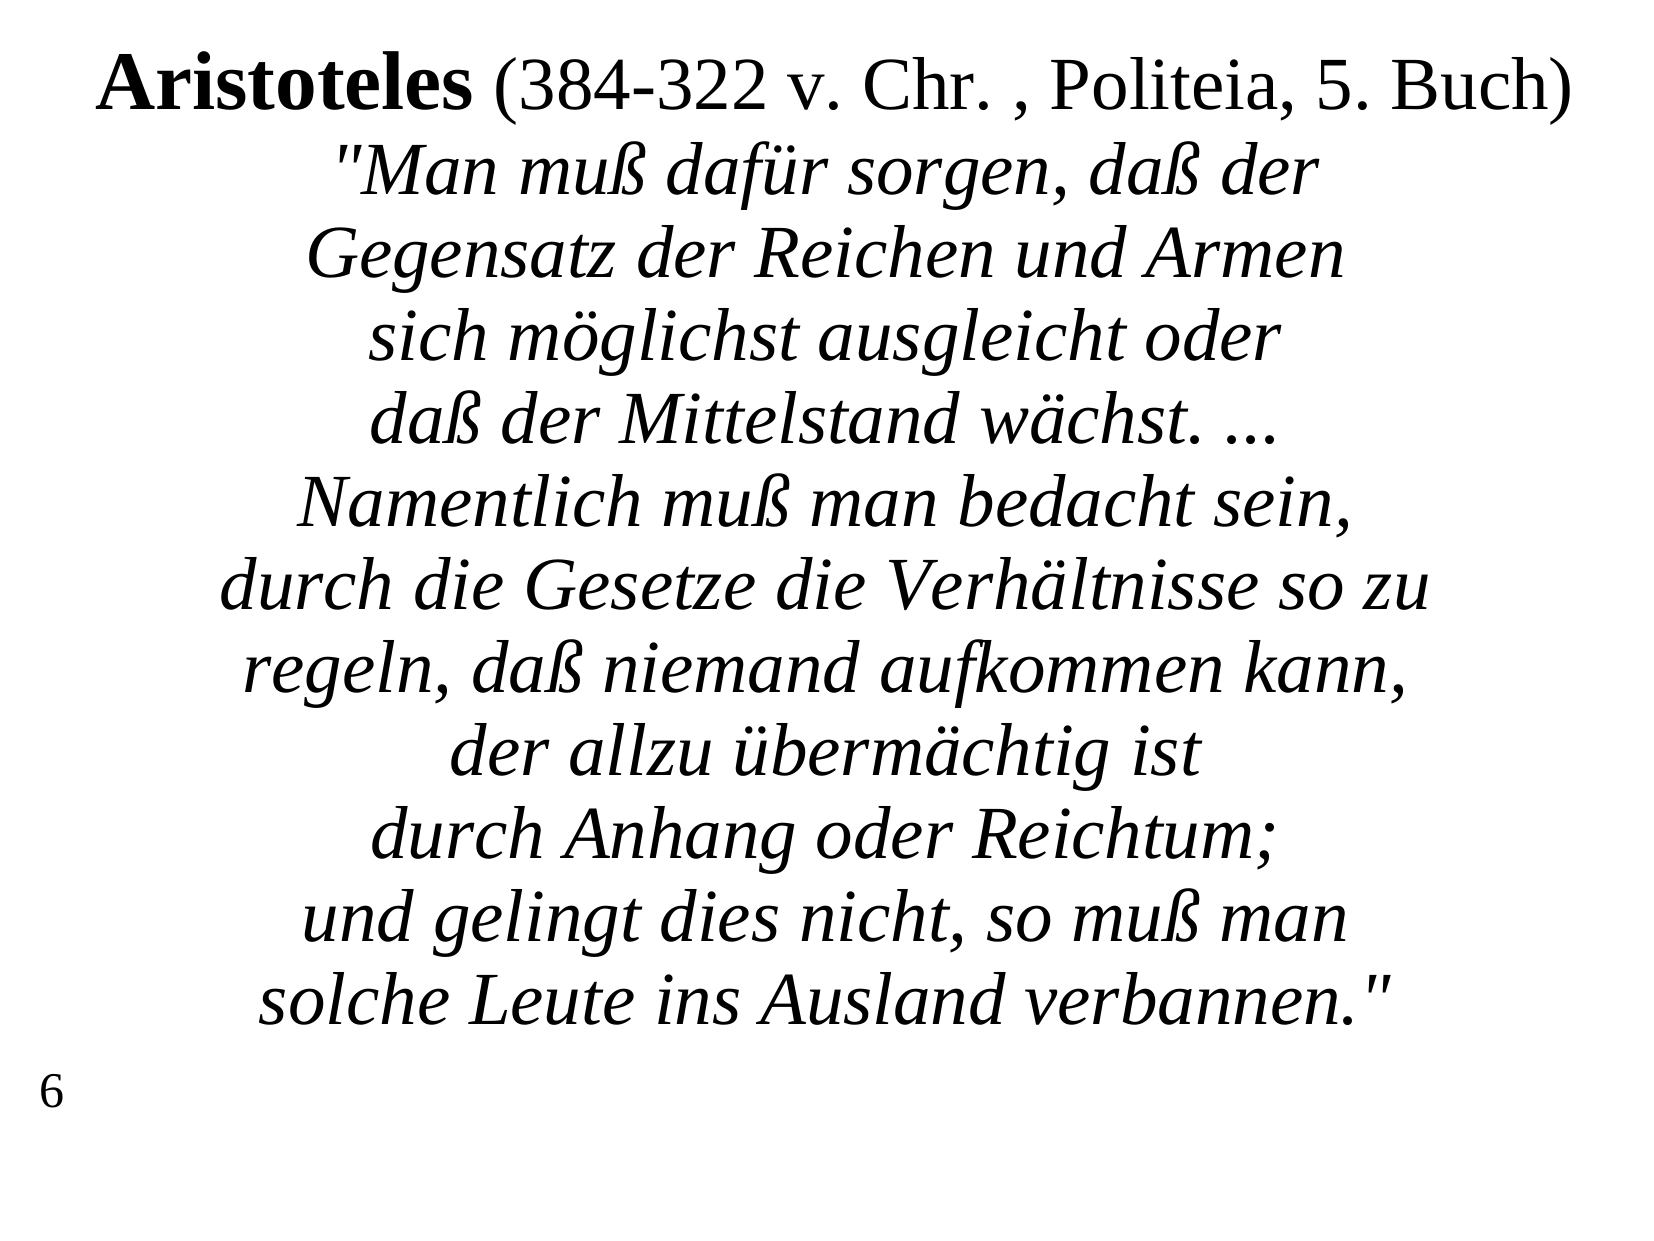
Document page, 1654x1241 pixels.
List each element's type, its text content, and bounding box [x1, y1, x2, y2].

text_box <Nummer> [39, 1062, 274, 1124]
text_box Aristoteles (384-322 v. Chr. , Politeia, 5. Buch) "Man muß dafür sorgen, daß der Gegensatz der Reichen und Armen sich möglichst ausgleicht oder daß der Mittelstand wächst. ... Namentlich muß man bedacht sein, durch die Gesetze die Verhältnisse so zu regeln, daß niemand aufkommen kann, der allzu übermächtig ist durch Anhang oder Reichtum; und gelingt dies nicht, so muß man solche Leute ins Ausland verbannen." [95, 35, 1575, 1159]
